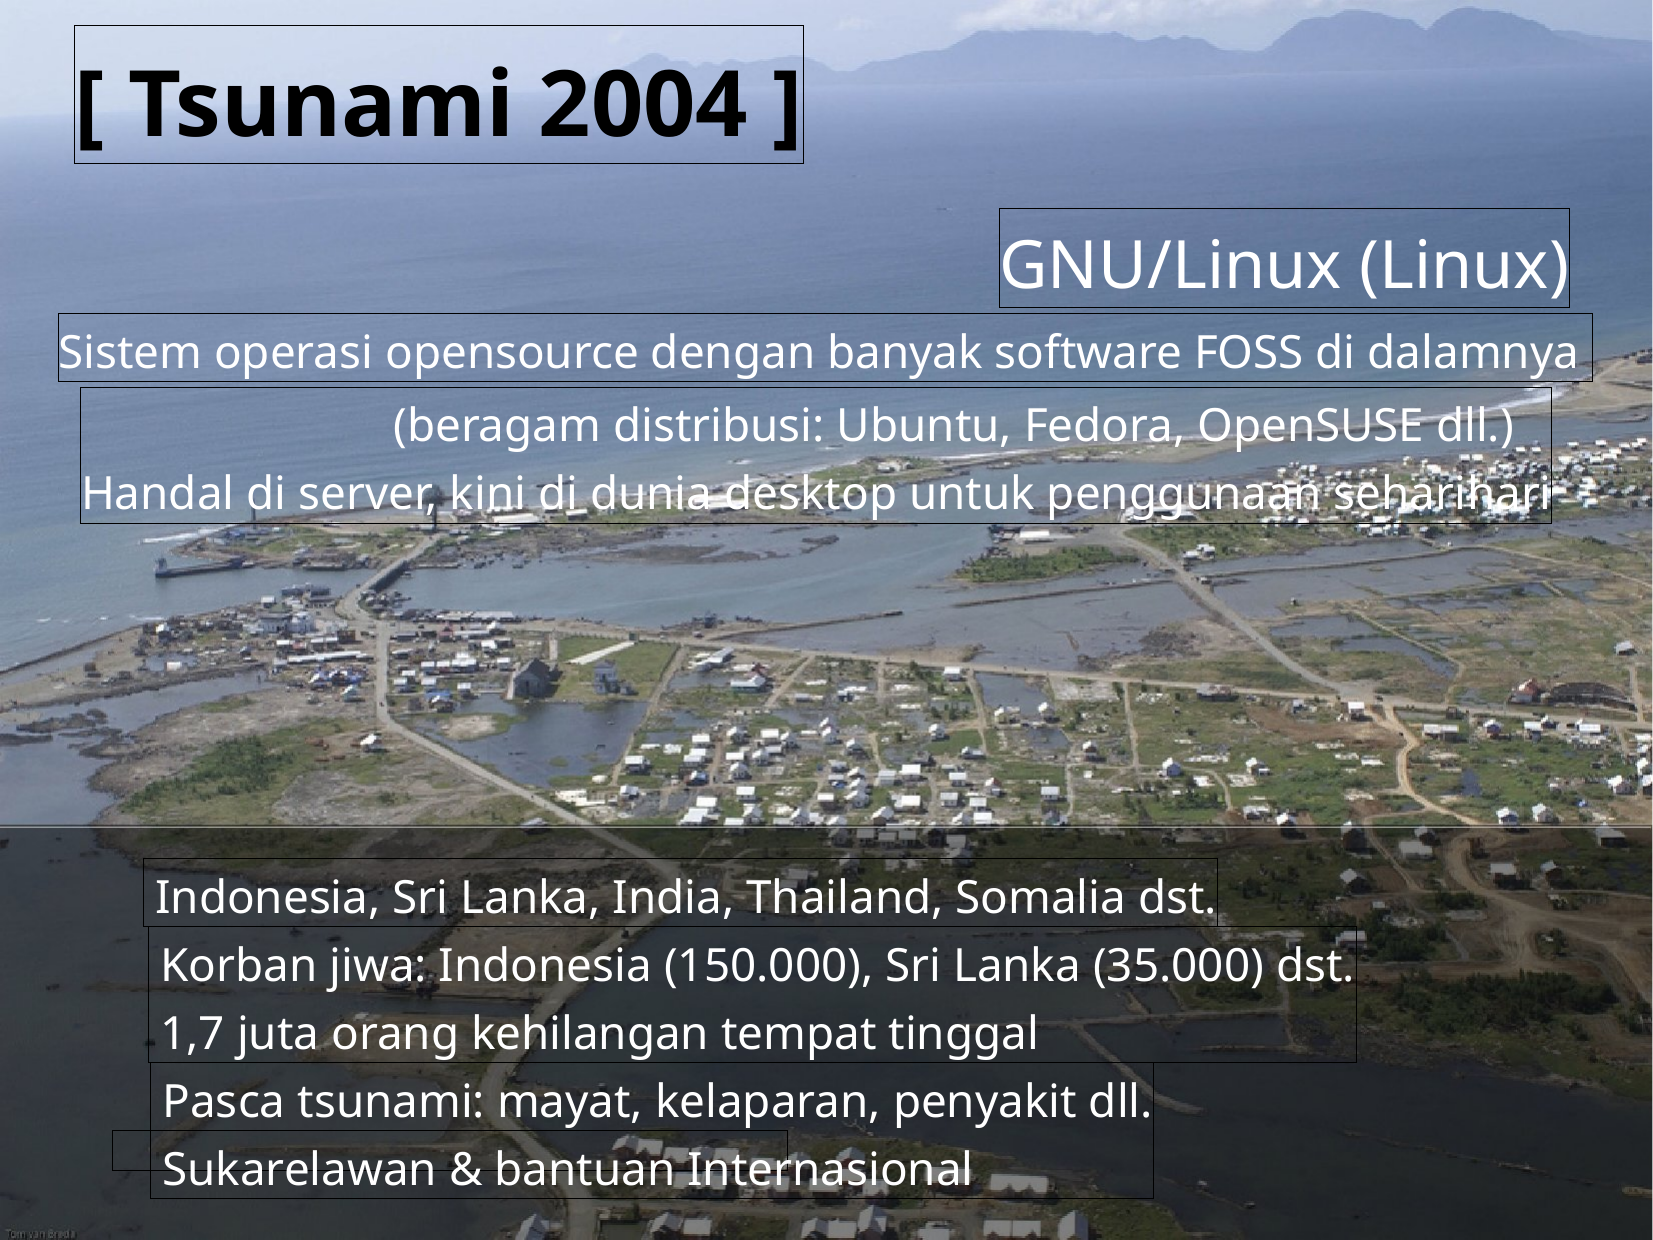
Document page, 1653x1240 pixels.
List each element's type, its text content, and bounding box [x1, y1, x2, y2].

text_box ­ Indonesia, Sri Lanka, India, Thailand, Somalia dst. [143, 858, 1218, 927]
text_box [ Tsunami 2004 ] [74, 25, 804, 164]
text_box GNU/Linux (Linux) [999, 208, 1570, 308]
text_box (beragam distribusi: Ubuntu, Fedora, OpenSUSE dll.) Handal di server, kini di dunia desktop untuk penggunaan sehari­hari [80, 387, 1552, 524]
picture [0, 0, 1653, 1240]
text_box ­ Pasca tsunami: mayat, kelaparan, penyakit dll. ­ Sukarelawan & bantuan Internasional [150, 1062, 1154, 1199]
text_box ­ Korban jiwa: Indonesia (150.000), Sri Lanka (35.000) dst. ­ 1,7 juta orang kehilangan tempat tinggal [148, 926, 1357, 1063]
text_box Sistem operasi opensource dengan banyak software FOSS di dalamnya [58, 313, 1593, 382]
